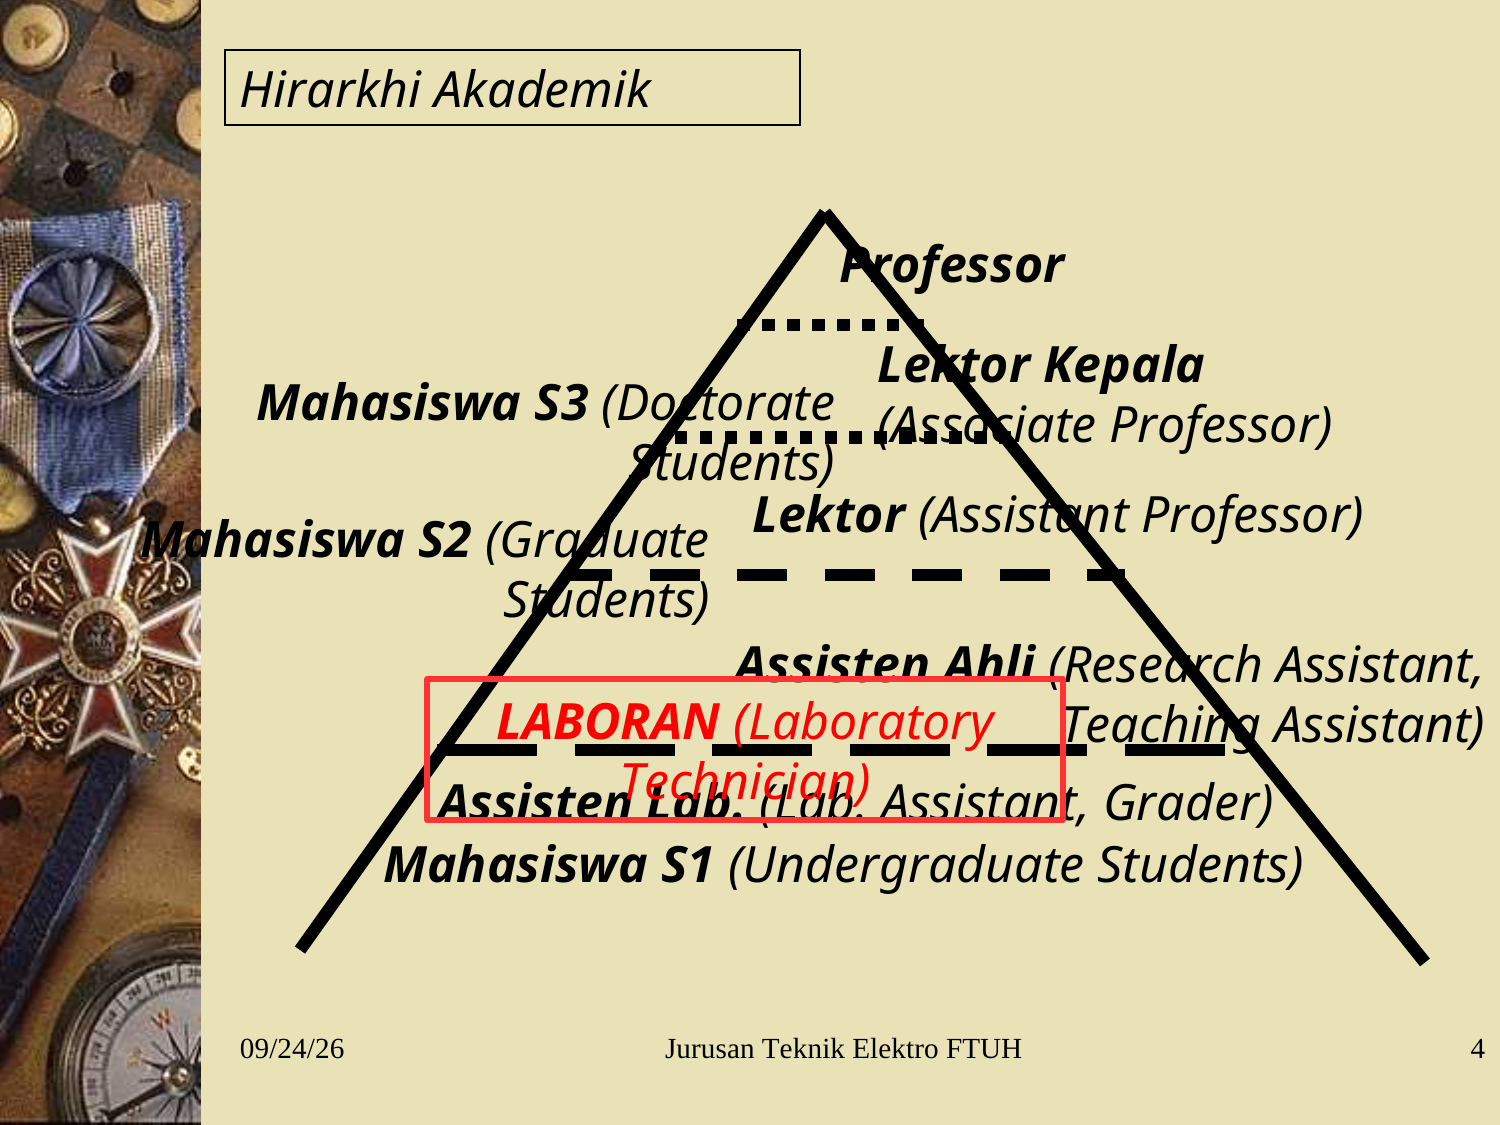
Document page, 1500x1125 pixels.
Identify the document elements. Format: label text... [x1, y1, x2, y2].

text_box Mahasiswa S1 (Undergraduate Students) [274, 824, 1413, 901]
text_box Lektor (Assistant Professor) [737, 474, 1500, 551]
text_box Professor [825, 224, 1126, 301]
text_box Assisten Ahli (Research Assistant, Teaching Assistant) [525, 624, 1500, 761]
picture [0, 0, 201, 1125]
text_box Lektor Kepala (Associate Professor) [862, 324, 1438, 461]
text_box Mahasiswa S3 (Doctorate Students) [212, 362, 850, 498]
text_box Hirarkhi Akademik [224, 49, 801, 126]
text_box Mahasiswa S2 (Graduate Students) [74, 499, 726, 636]
text_box LABORAN (Laboratory Technician) [427, 679, 1063, 821]
text_box Assisten Lab. (Lab. Assistant, Grader) [287, 762, 1426, 838]
